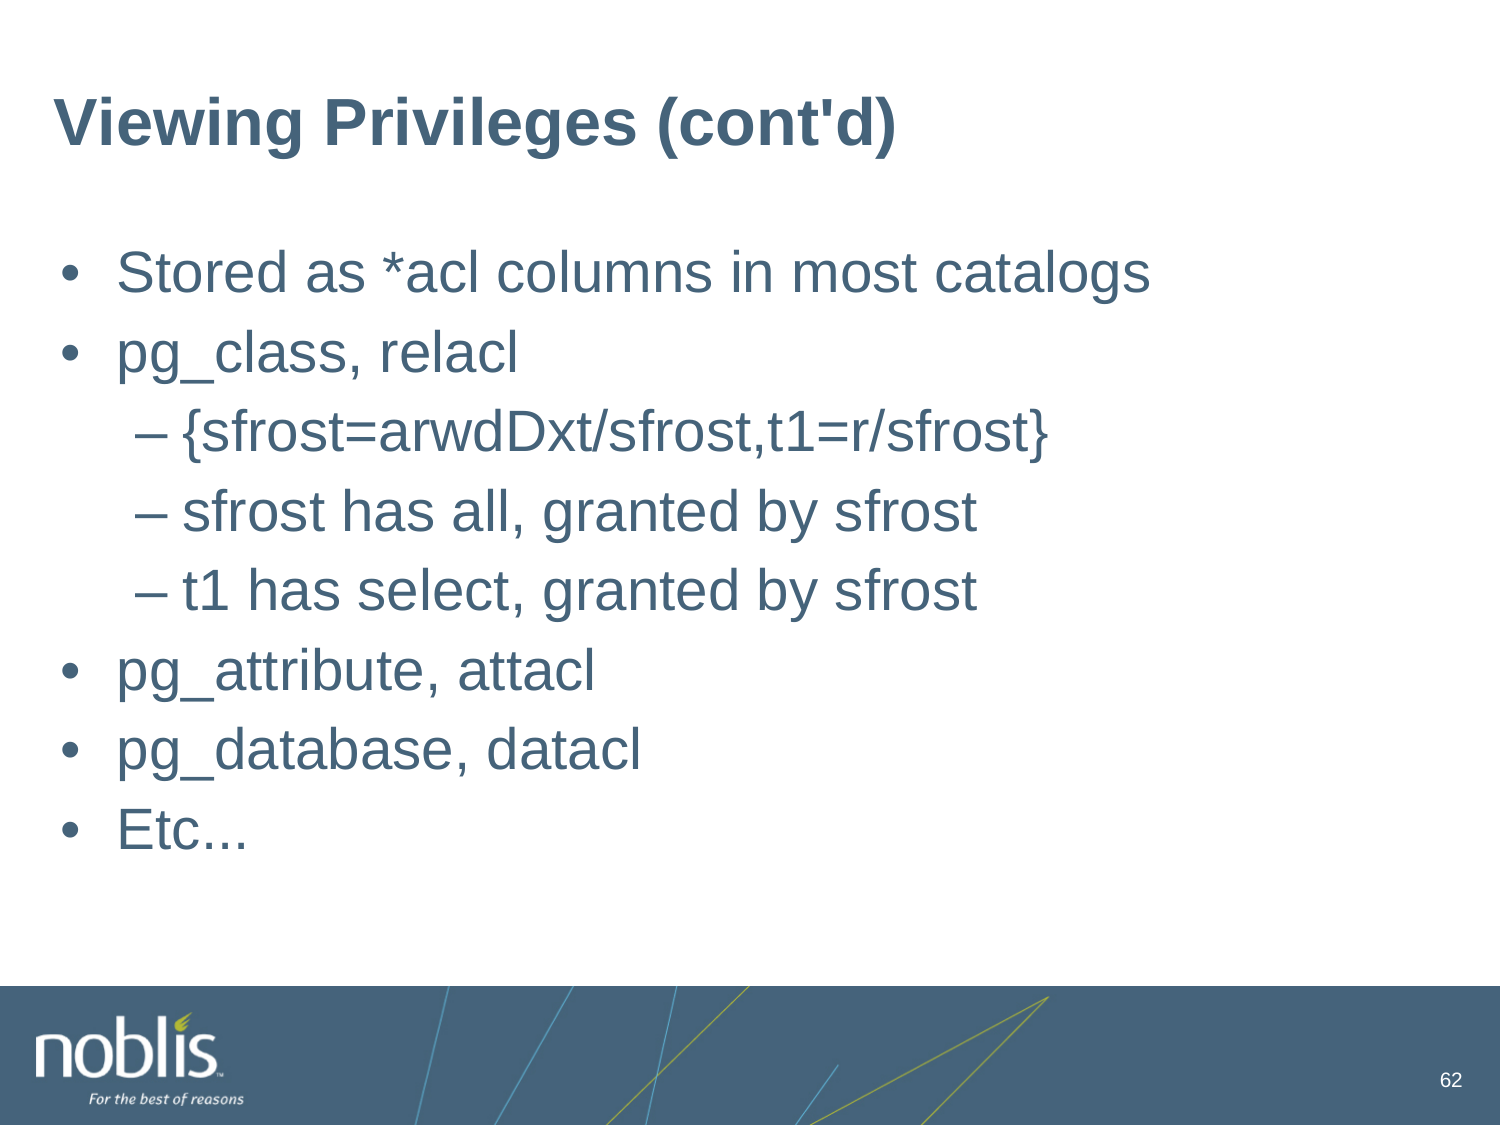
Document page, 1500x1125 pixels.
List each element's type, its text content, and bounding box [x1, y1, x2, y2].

title Viewing Privileges (cont'd) [53, 38, 1438, 211]
picture [0, 986, 1500, 1125]
list Stored as *acl columns in most catalogs pg_class, relacl {sfrost=arwdDxt/sfrost,t1=r/sfrost} sfrost has all, granted by sfrost t1 has select, granted by sfrost pg_attribute, attacl pg_database, datacl Etc... [60, 239, 1437, 968]
